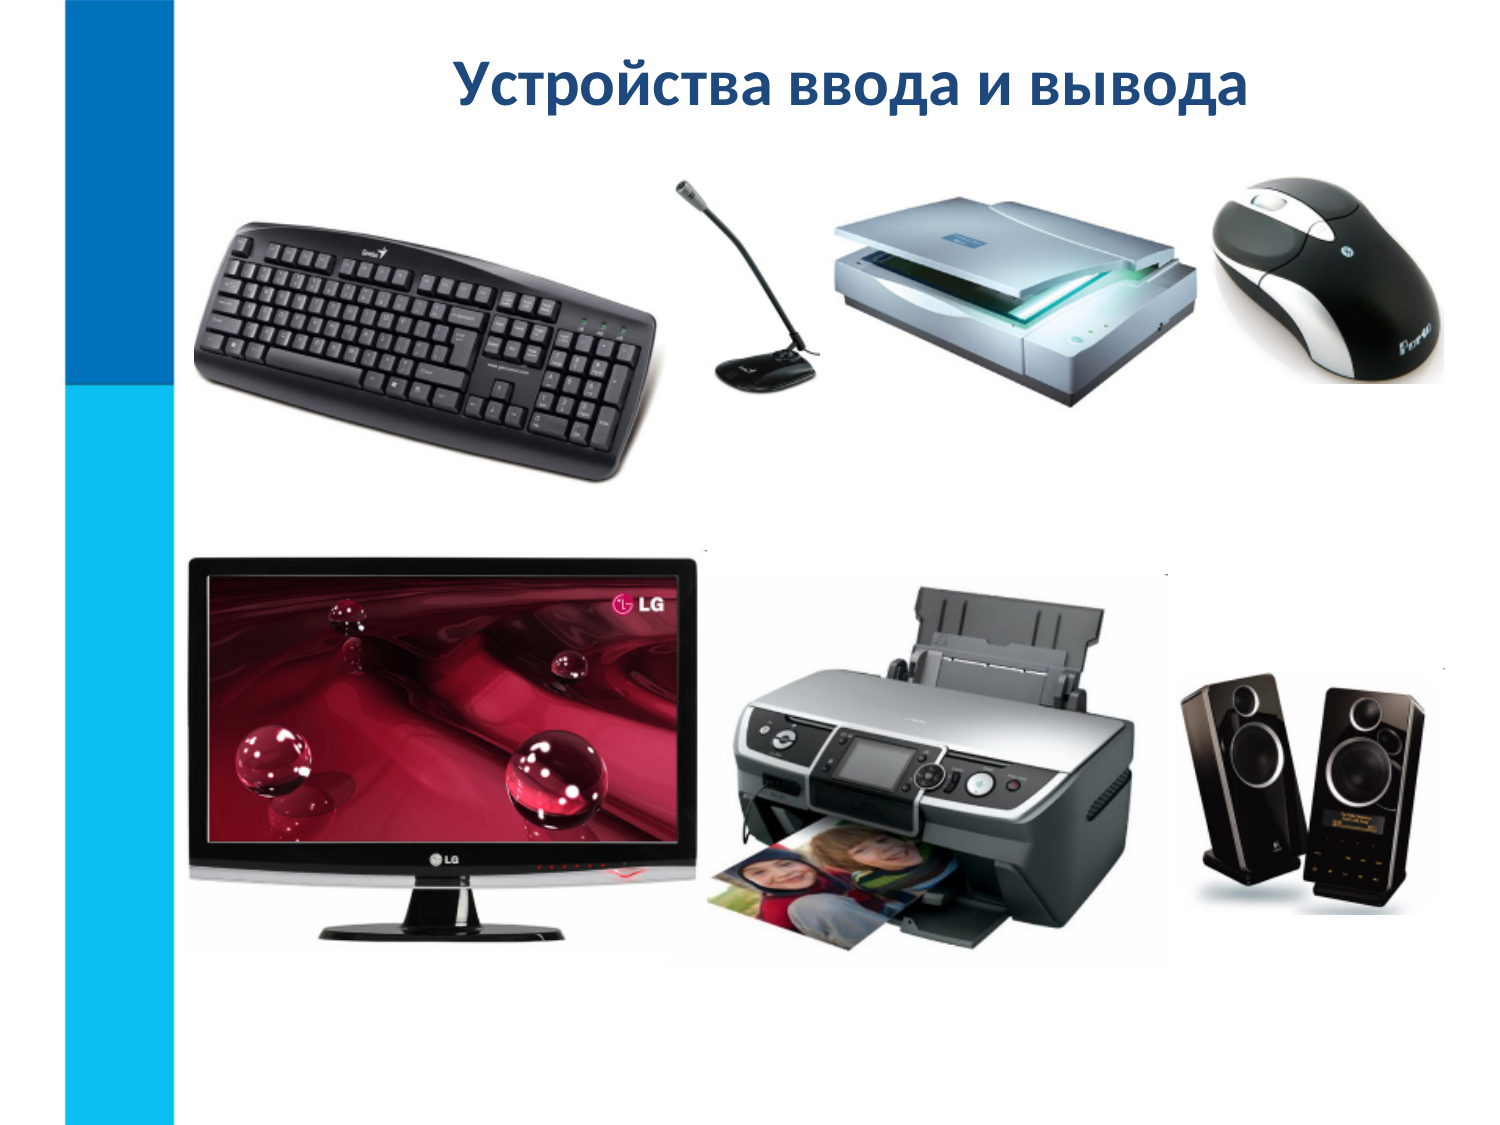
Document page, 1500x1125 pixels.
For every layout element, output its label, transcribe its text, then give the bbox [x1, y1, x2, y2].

text_box Устройства ввода и вывода [175, 30, 1500, 127]
picture [0, 0, 1500, 1125]
